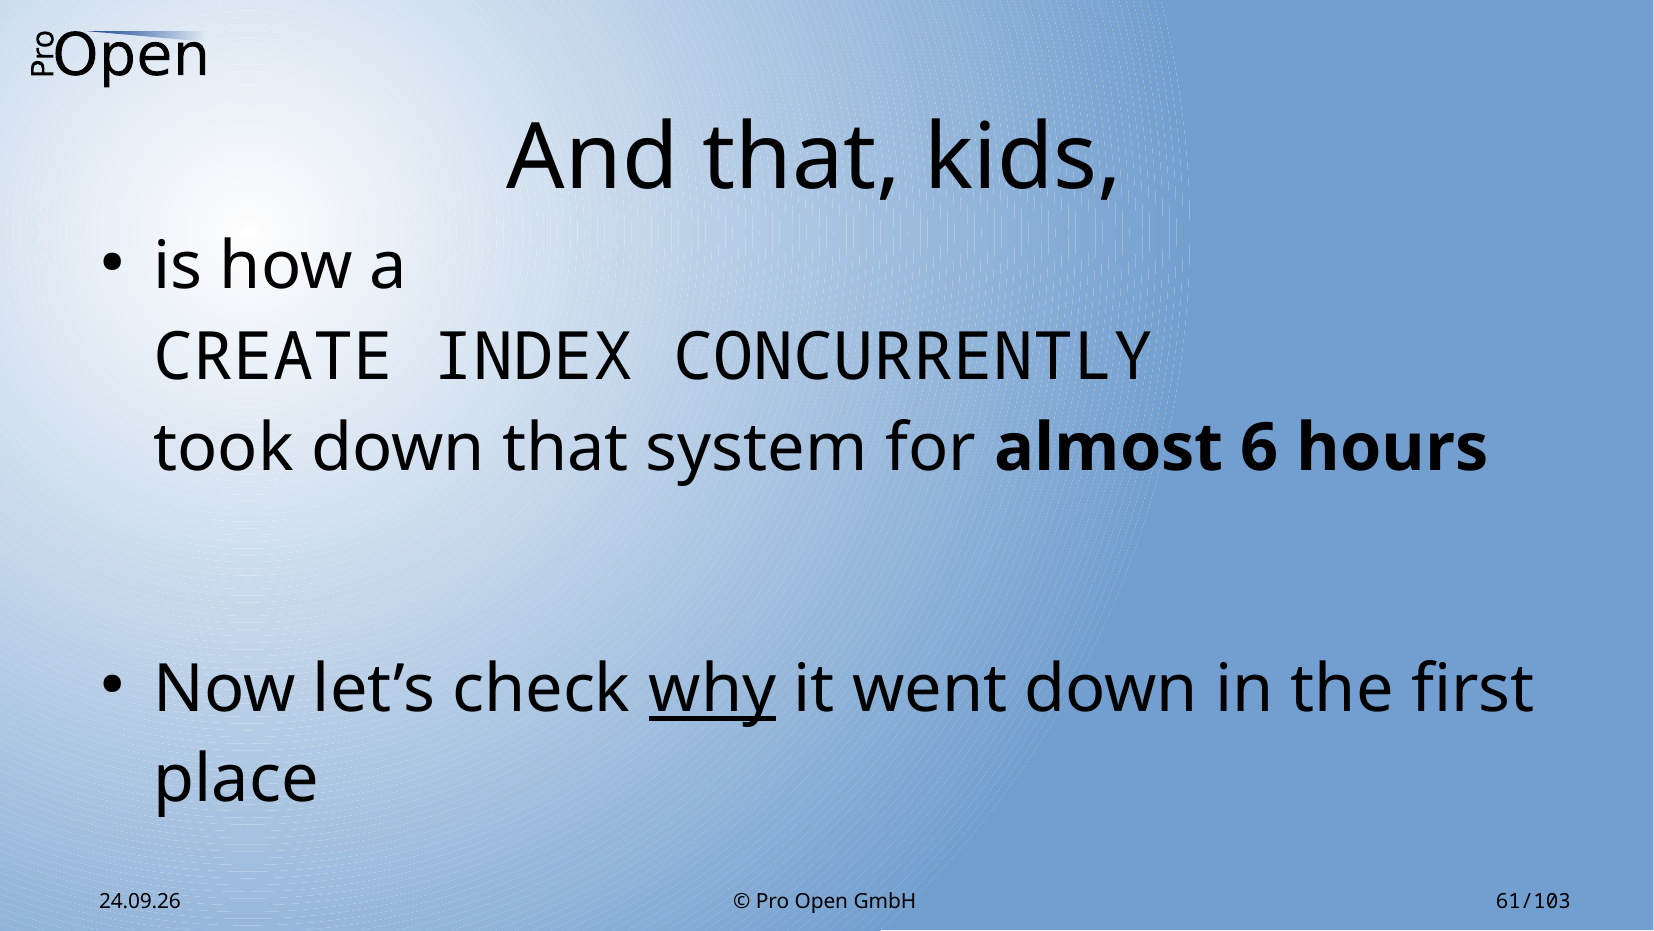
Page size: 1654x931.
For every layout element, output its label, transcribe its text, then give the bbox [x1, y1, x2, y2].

title And that, kids, [82, 88, 1571, 217]
list is how a CREATE INDEX CONCURRENTLY took down that system for almost 6 hours Now let’s check why it went down in the first place [82, 217, 1571, 827]
